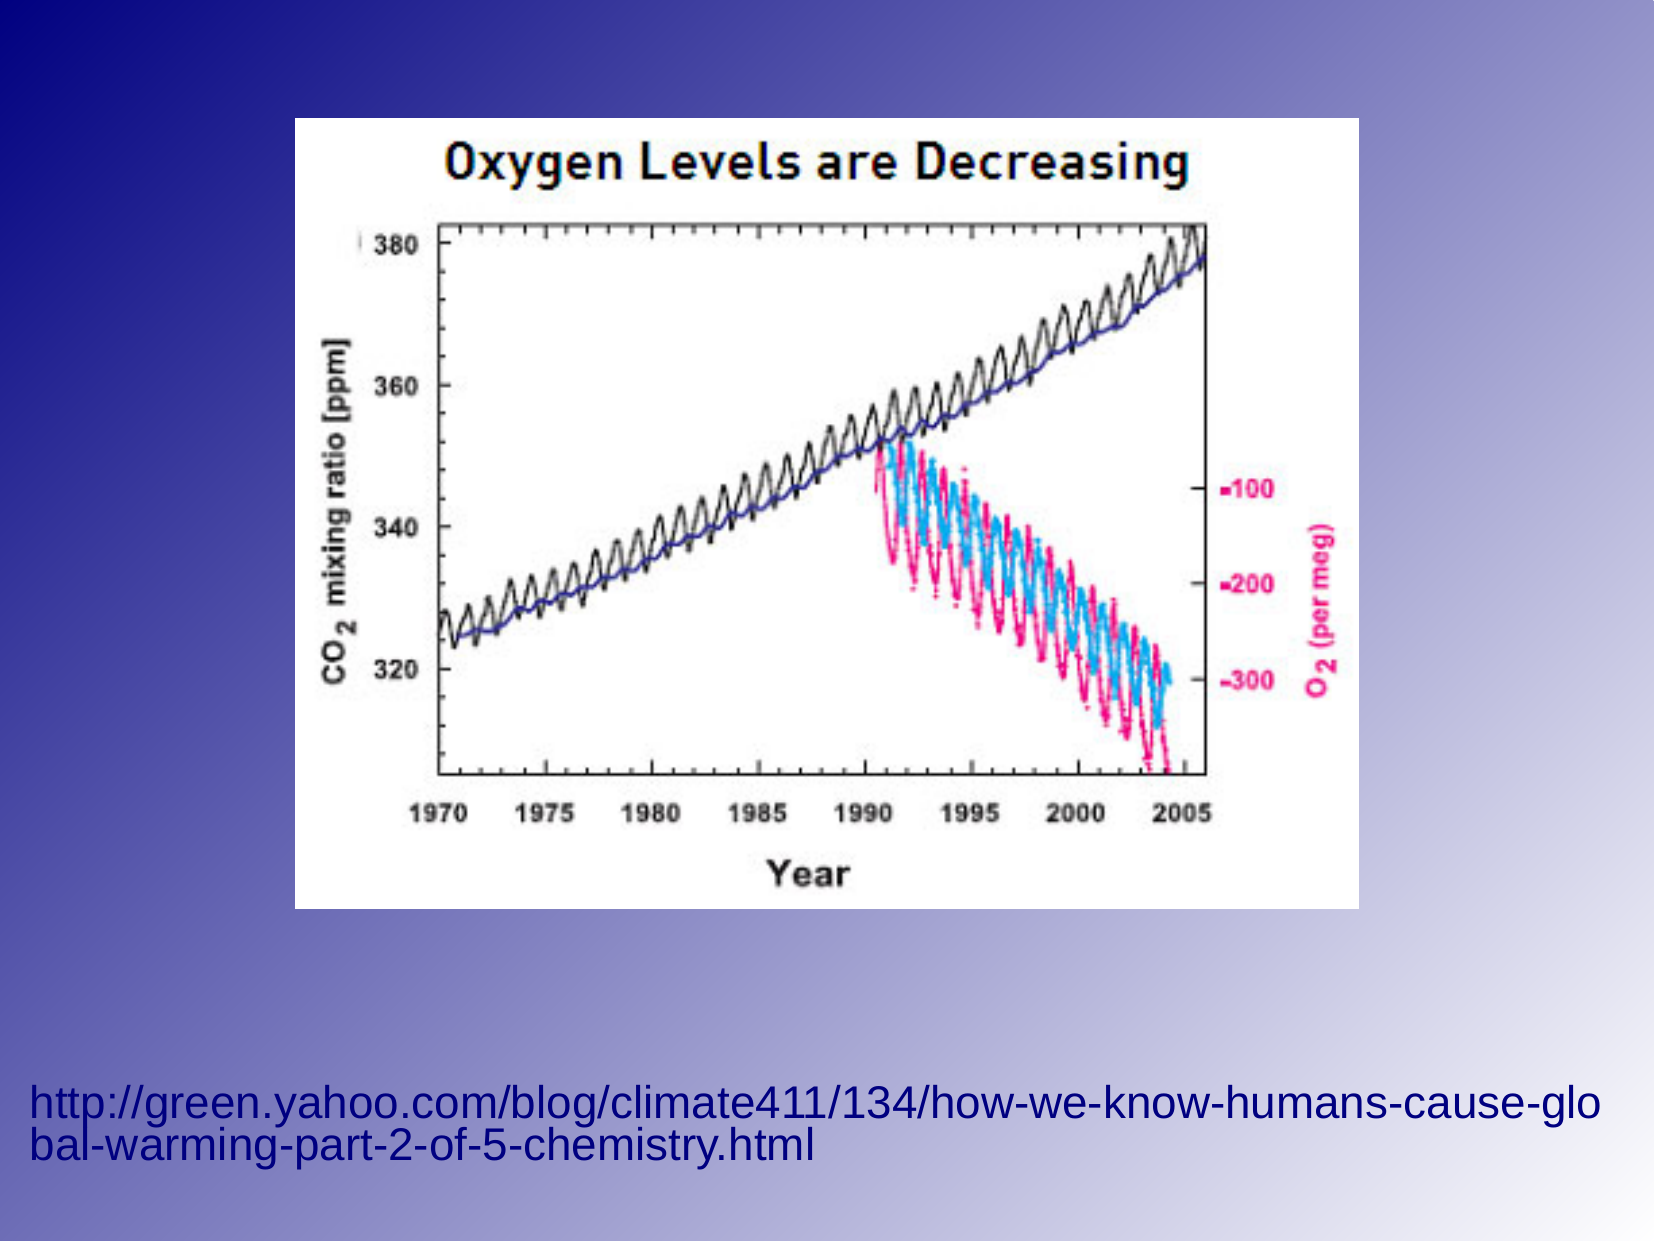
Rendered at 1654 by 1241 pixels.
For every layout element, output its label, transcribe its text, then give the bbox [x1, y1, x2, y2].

text_box http://green.yahoo.com/blog/climate411/134/how-we-know-humans-cause-global-warming-part-2-of-5-chemistry.html [29, 995, 1625, 1211]
picture [295, 118, 1359, 909]
